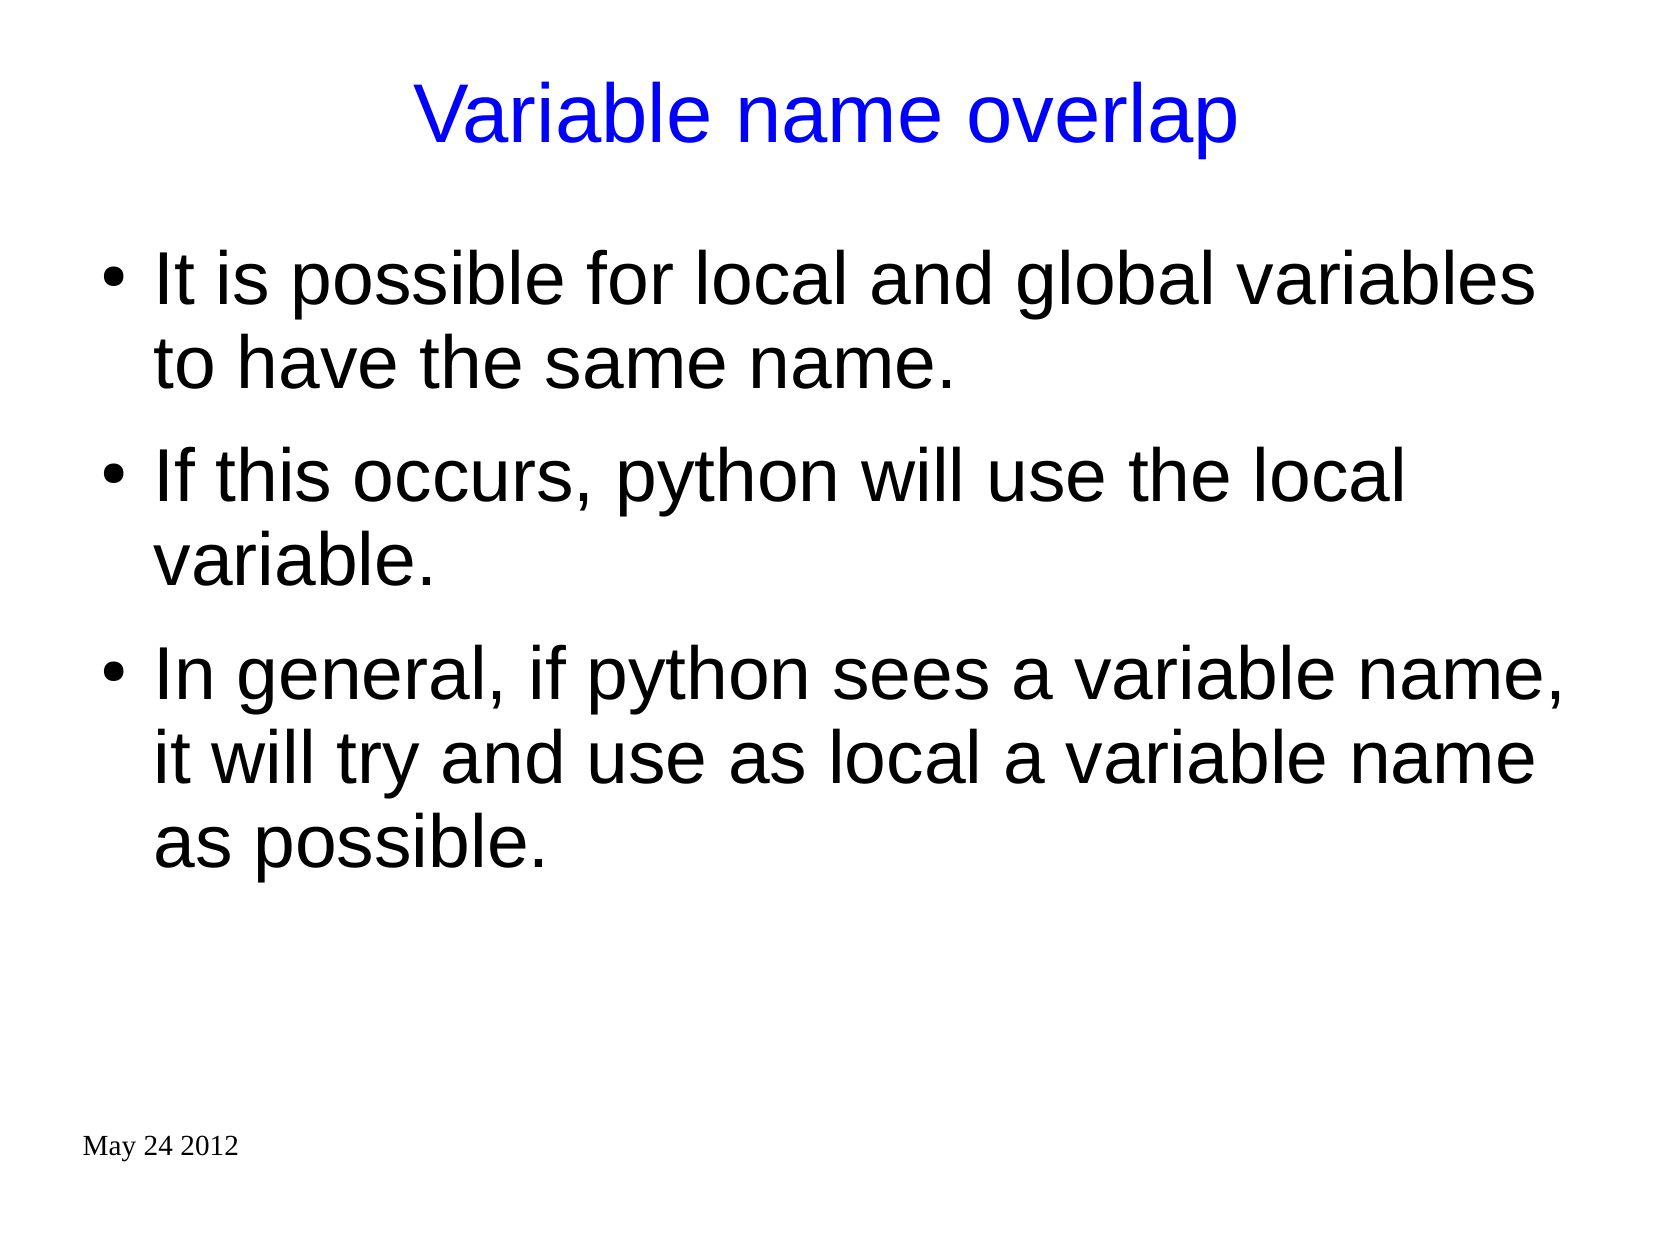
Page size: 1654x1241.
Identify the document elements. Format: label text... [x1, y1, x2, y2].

list It is possible for local and global variables to have the same name. If this occurs, python will use the local variable. In general, if python sees a variable name, it will try and use as local a variable name as possible. [82, 236, 1571, 1109]
title Variable name overlap [82, 49, 1571, 178]
